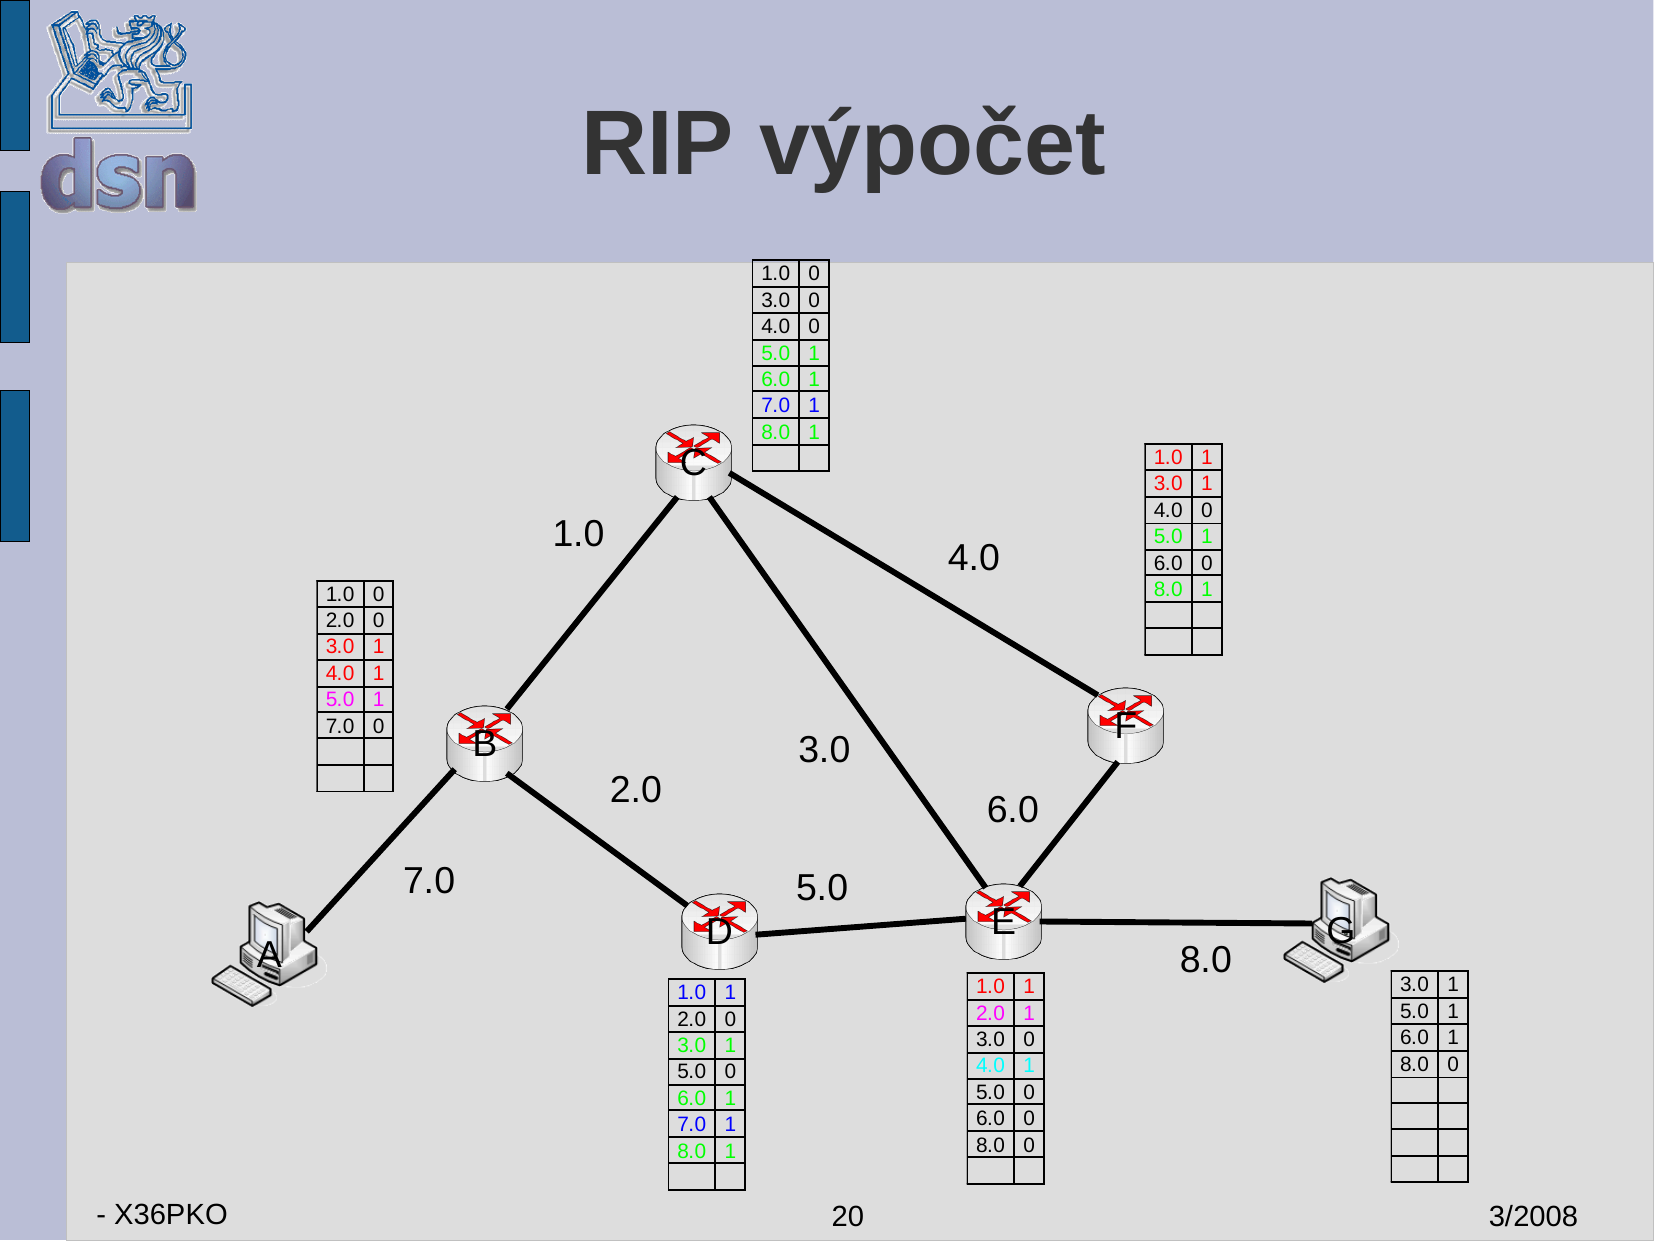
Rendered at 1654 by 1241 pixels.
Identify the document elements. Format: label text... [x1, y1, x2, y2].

text_box 6.0 [972, 781, 1054, 839]
chart [966, 972, 1046, 1187]
chart [752, 259, 831, 474]
text_box 7.0 [388, 852, 471, 910]
picture [1087, 687, 1164, 764]
text_box 5.0 [781, 859, 864, 917]
picture [211, 901, 327, 1007]
picture [446, 705, 523, 782]
picture [681, 893, 758, 970]
text_box 3.0 [783, 721, 866, 779]
chart [668, 978, 747, 1192]
picture [965, 883, 1042, 960]
picture [1283, 877, 1399, 983]
text_box 1.0 [537, 505, 620, 563]
picture [655, 424, 732, 501]
chart [316, 580, 396, 794]
text_box 2.0 [595, 760, 677, 818]
title RIP výpočet [210, 39, 1478, 247]
chart [1390, 970, 1470, 1185]
picture [10, 10, 223, 230]
text_box 8.0 [1165, 930, 1247, 988]
chart [1144, 443, 1224, 657]
text_box 4.0 [933, 528, 1015, 586]
